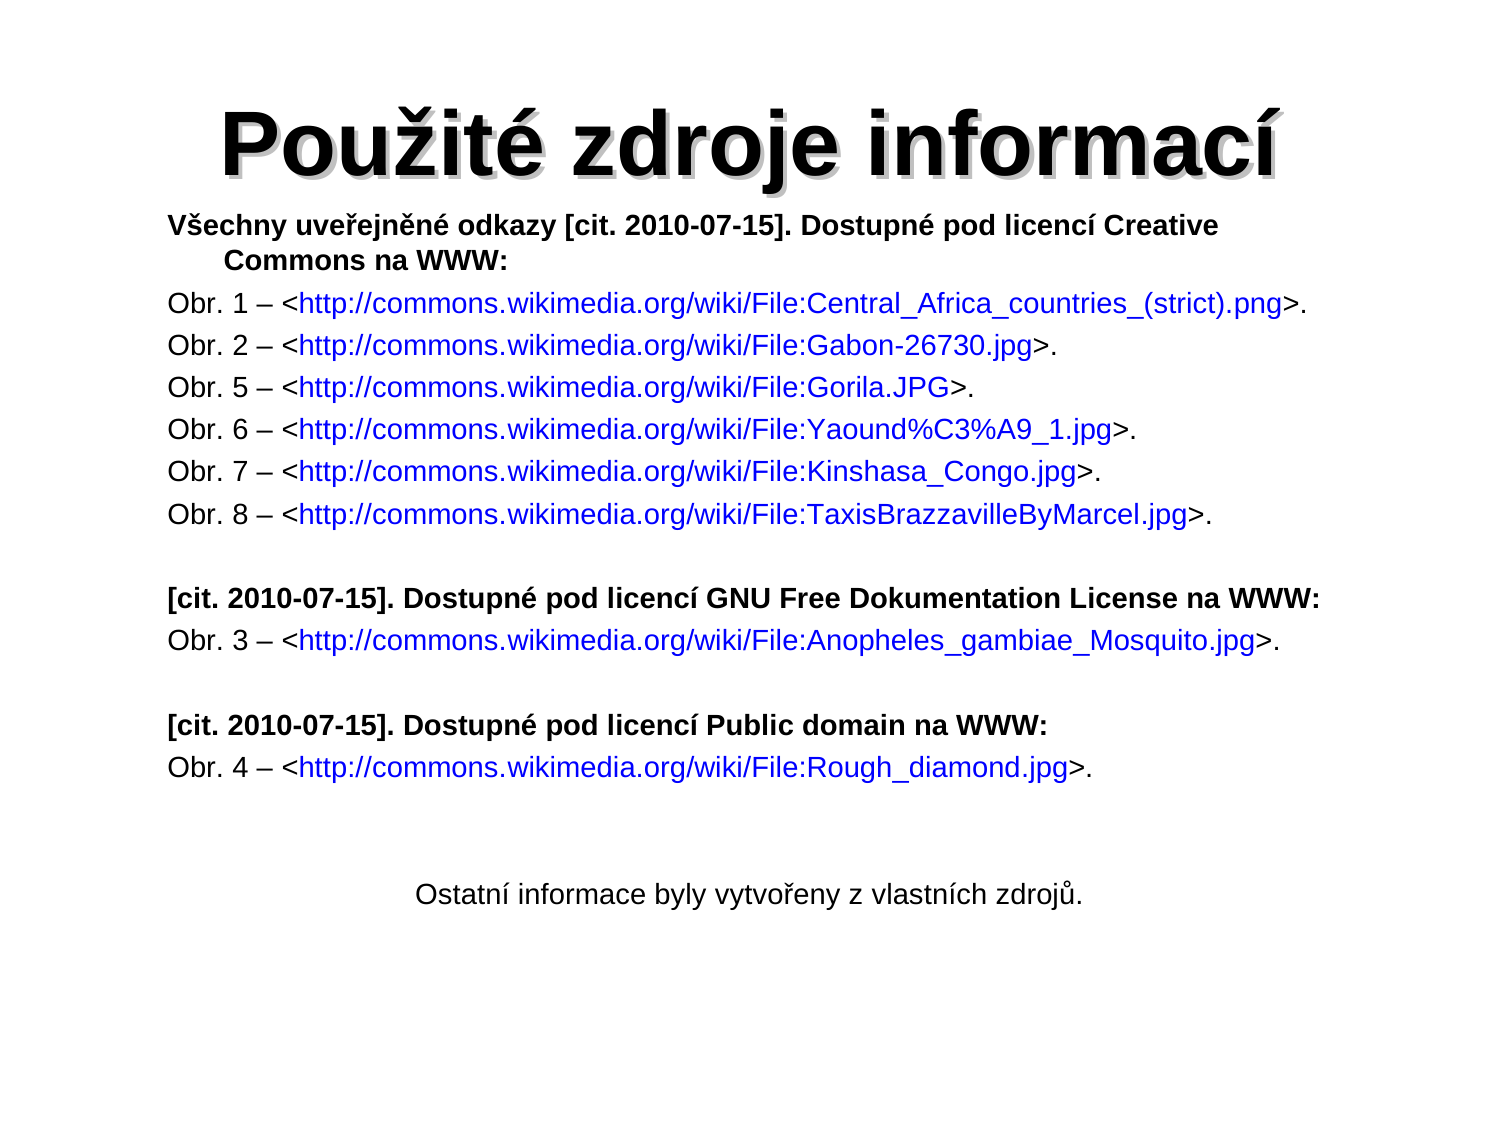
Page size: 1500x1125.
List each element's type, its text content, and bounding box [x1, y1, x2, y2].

title Použité zdroje informací [75, 45, 1426, 233]
list Všechny uveřejněné odkazy [cit. 2010-07-15]. Dostupné pod licencí Creative Commons na WWW: Obr. 1 – <http://commons.wikimedia.org/wiki/File:Central_Africa_countries_(strict).png>. Obr. 2 – <http://commons.wikimedia.org/wiki/File:Gabon-26730.jpg>. Obr. 5 – <http://commons.wikimedia.org/wiki/File:Gorila.JPG>. Obr. 6 – <http://commons.wikimedia.org/wiki/File:Yaound%C3%A9_1.jpg>. Obr. 7 – <http://commons.wikimedia.org/wiki/File:Kinshasa_Congo.jpg>. Obr. 8 – <http://commons.wikimedia.org/wiki/File:TaxisBrazzavilleByMarcel.jpg>. [cit. 2010-07-15]. Dostupné pod licencí GNU Free Dokumentation License na WWW: Obr. 3 – <http://commons.wikimedia.org/wiki/File:Anopheles_gambiae_Mosquito.jpg>. [cit. 2010-07-15]. Dostupné pod licencí Public domain na WWW: Obr. 4 – <http://commons.wikimedia.org/wiki/File:Rough_diamond.jpg>. Ostatní informace byly vytvořeny z vlastních zdrojů. [152, 199, 1348, 918]
